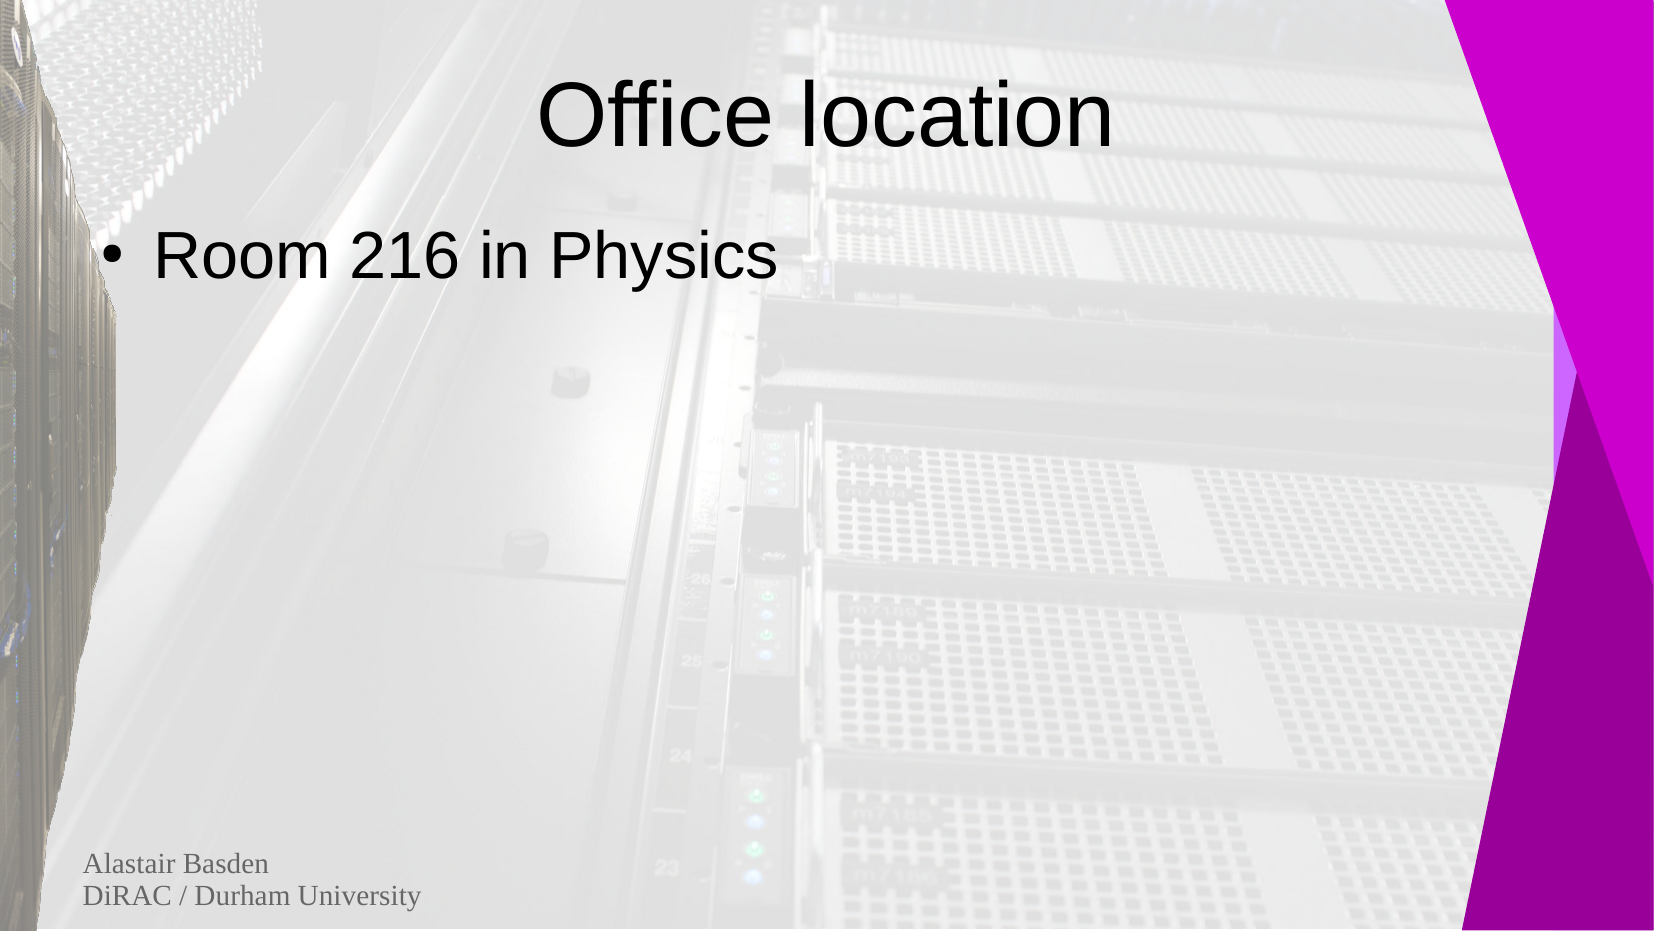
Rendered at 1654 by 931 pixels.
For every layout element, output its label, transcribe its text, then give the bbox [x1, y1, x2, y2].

list Room 216 in Physics [82, 217, 1571, 758]
title Office location [82, 37, 1571, 193]
picture [0, 0, 1521, 931]
